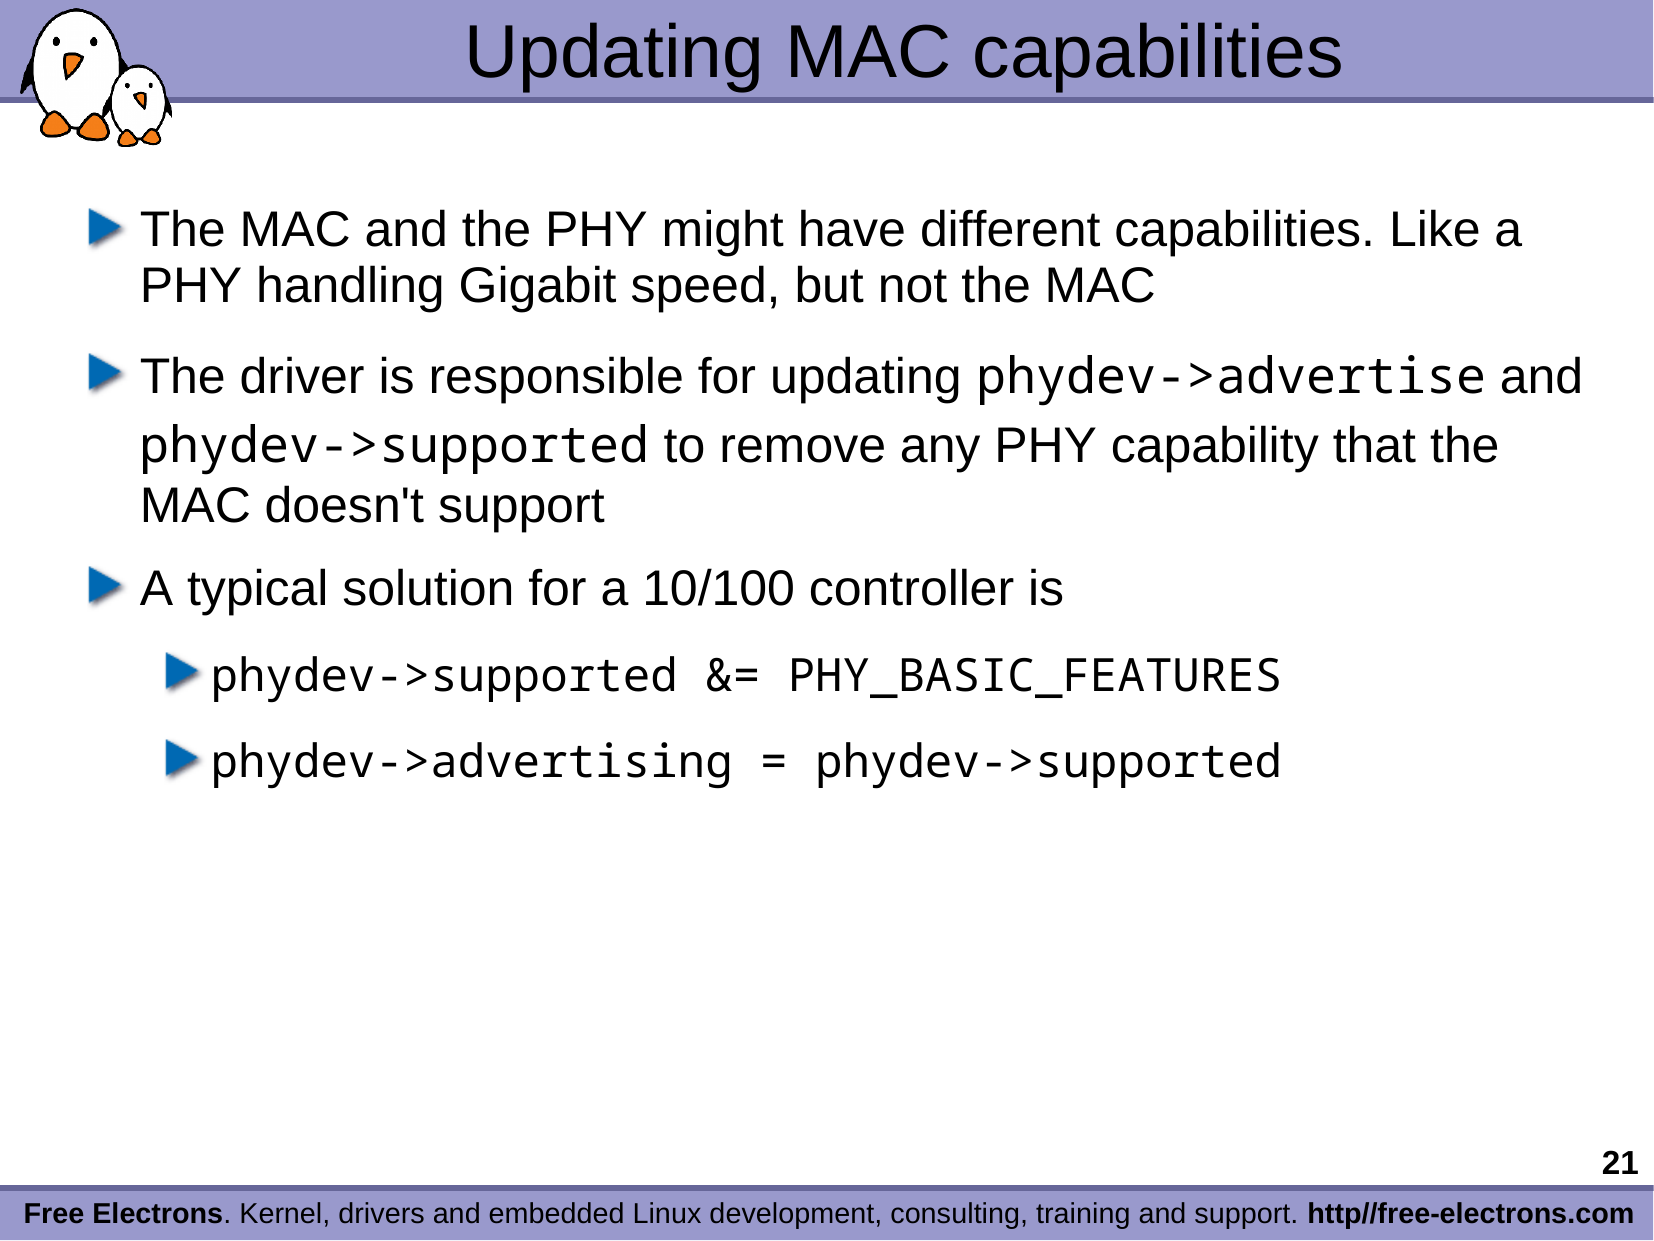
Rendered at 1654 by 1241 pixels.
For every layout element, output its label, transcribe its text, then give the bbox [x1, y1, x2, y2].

list The MAC and the PHY might have different capabilities. Like a PHY handling Gigabit speed, but not the MAC The driver is responsible for updating phydev->advertise and phydev->supported to remove any PHY capability that the MAC doesn't support A typical solution for a 10/100 controller is phydev->supported &= PHY_BASIC_FEATURES phydev->advertising = phydev->supported [68, 201, 1592, 1118]
picture [20, 8, 172, 147]
title Updating MAC capabilities [178, 4, 1631, 98]
